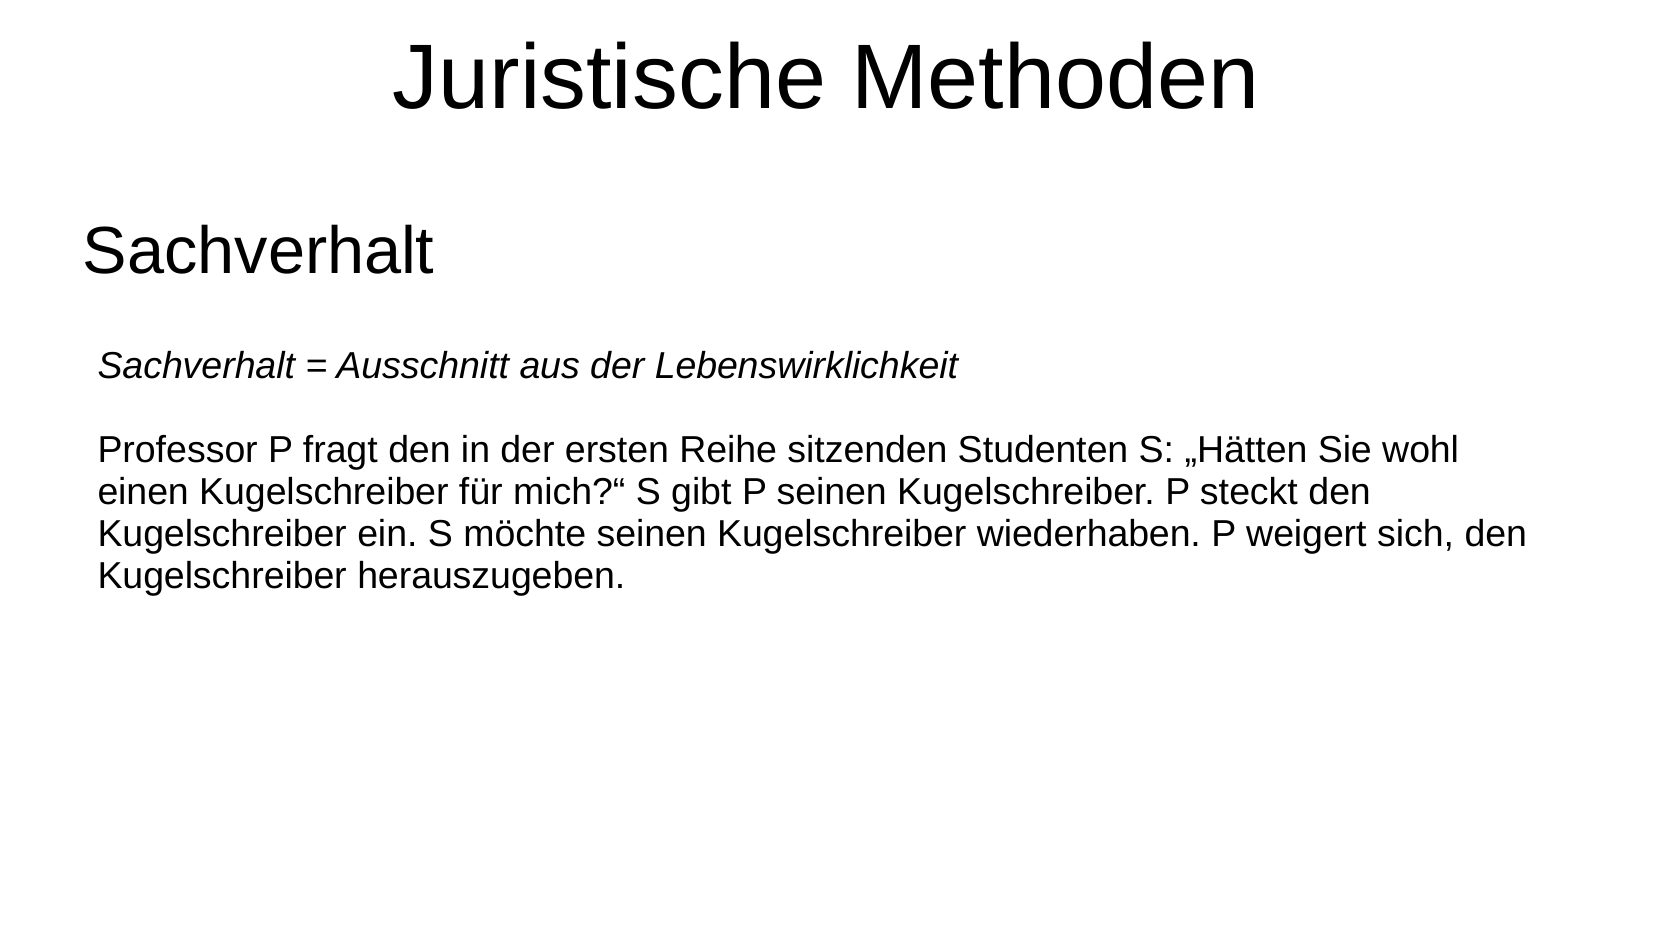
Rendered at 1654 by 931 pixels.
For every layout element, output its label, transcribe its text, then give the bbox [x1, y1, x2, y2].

list Sachverhalt [82, 212, 1571, 295]
text_box Sachverhalt = Ausschnitt aus der Lebenswirklichkeit Professor P fragt den in der ersten Reihe sitzenden Studenten S: „Hätten Sie wohl einen Kugelschreiber für mich?“ S gibt P seinen Kugelschreiber. P steckt den Kugelschreiber ein. S möchte seinen Kugelschreiber wiederhaben. P weigert sich, den Kugelschreiber herauszugeben. [82, 295, 1571, 839]
title Juristische Methoden [82, 23, 1571, 130]
